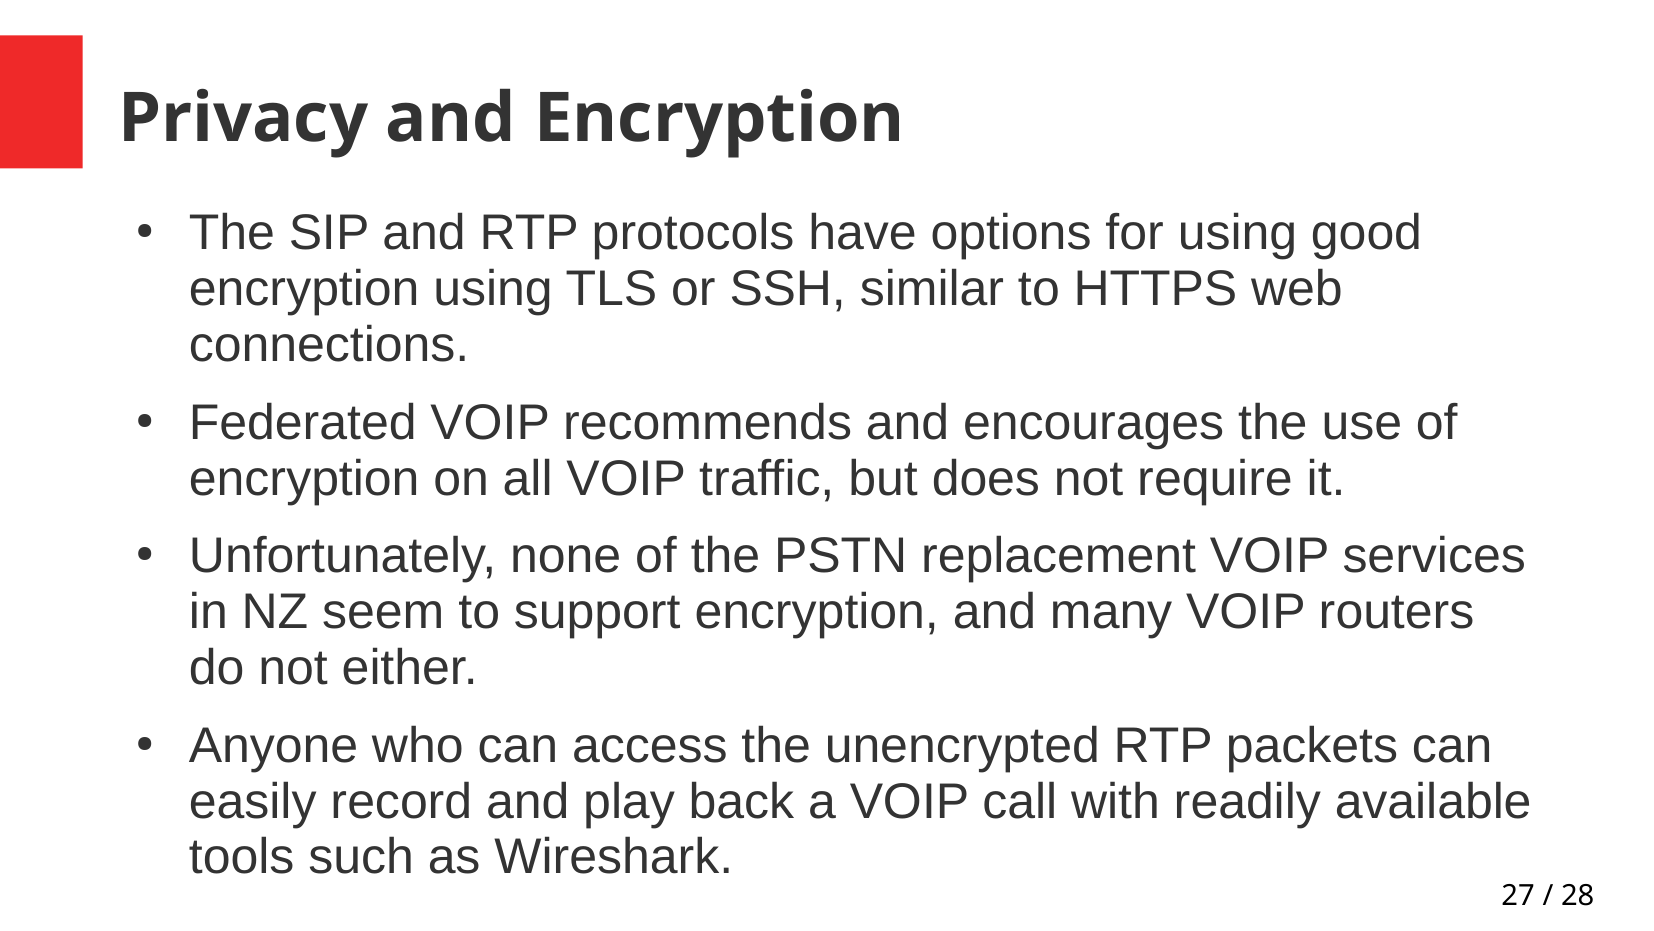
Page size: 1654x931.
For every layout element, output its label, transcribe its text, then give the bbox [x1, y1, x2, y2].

title Privacy and Encryption [118, 37, 1571, 193]
list The SIP and RTP protocols have options for using good encryption using TLS or SSH, similar to HTTPS web connections. Federated VOIP recommends and encourages the use of encryption on all VOIP traffic, but does not require it. Unfortunately, none of the PSTN replacement VOIP services in NZ seem to support encryption, and many VOIP routers do not either. Anyone who can access the unencrypted RTP packets can easily record and play back a VOIP call with readily available tools such as Wireshark. [118, 204, 1536, 745]
